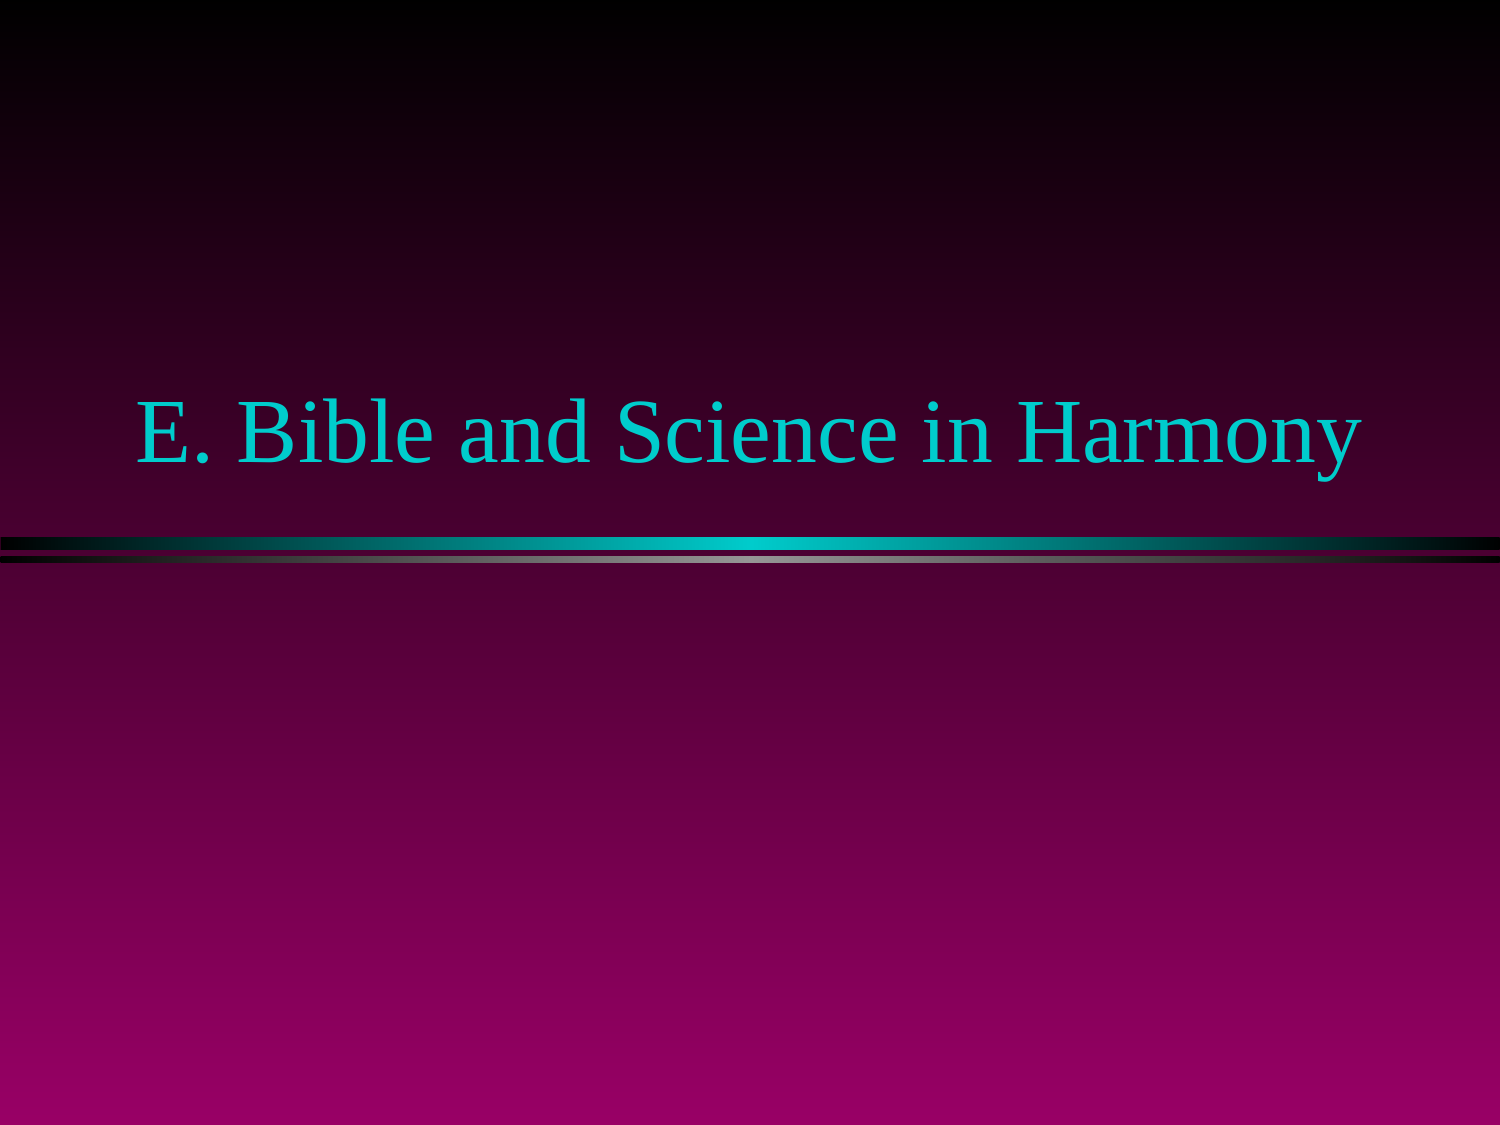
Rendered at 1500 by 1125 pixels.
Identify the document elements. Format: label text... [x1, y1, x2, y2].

title E. Bible and Science in Harmony [112, 329, 1388, 533]
